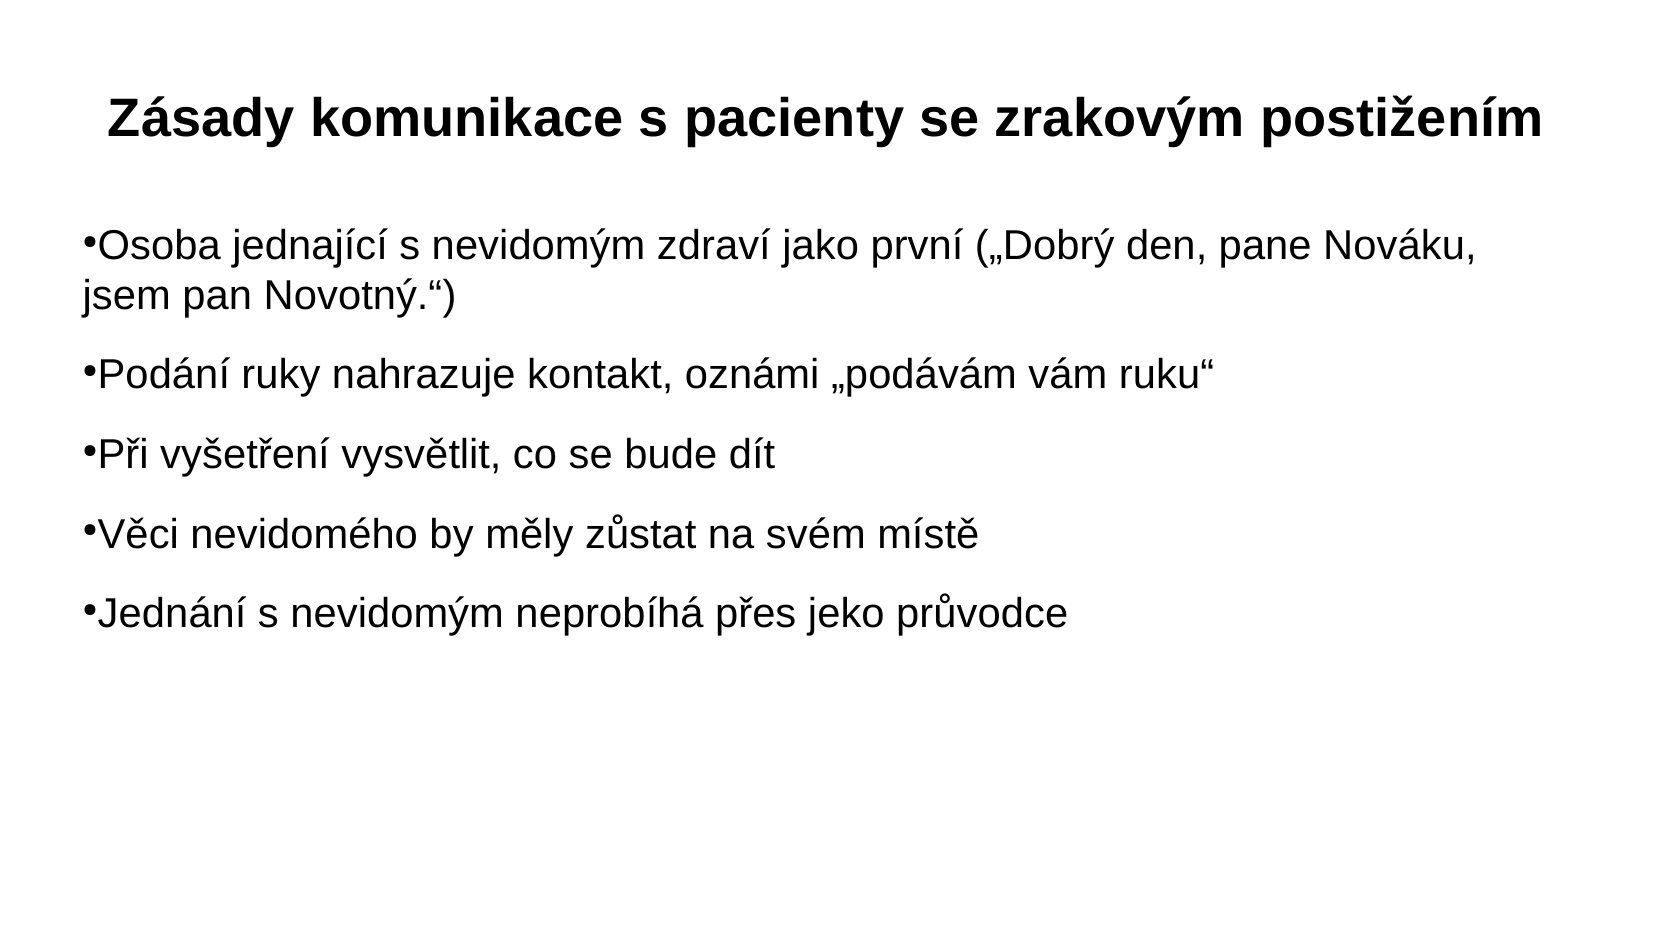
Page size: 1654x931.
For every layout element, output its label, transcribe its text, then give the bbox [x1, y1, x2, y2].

title Zásady komunikace s pacienty se zrakovým postižením [82, 37, 1571, 193]
list Osoba jednající s nevidomým zdraví jako první („Dobrý den, pane Nováku, jsem pan Novotný.“) Podání ruky nahrazuje kontakt, oznámi „podávám vám ruku“ Při vyšetření vysvětlit, co se bude dít Věci nevidomého by měly zůstat na svém místě Jednání s nevidomým neprobíhá přes jeko průvodce [82, 217, 1571, 758]
